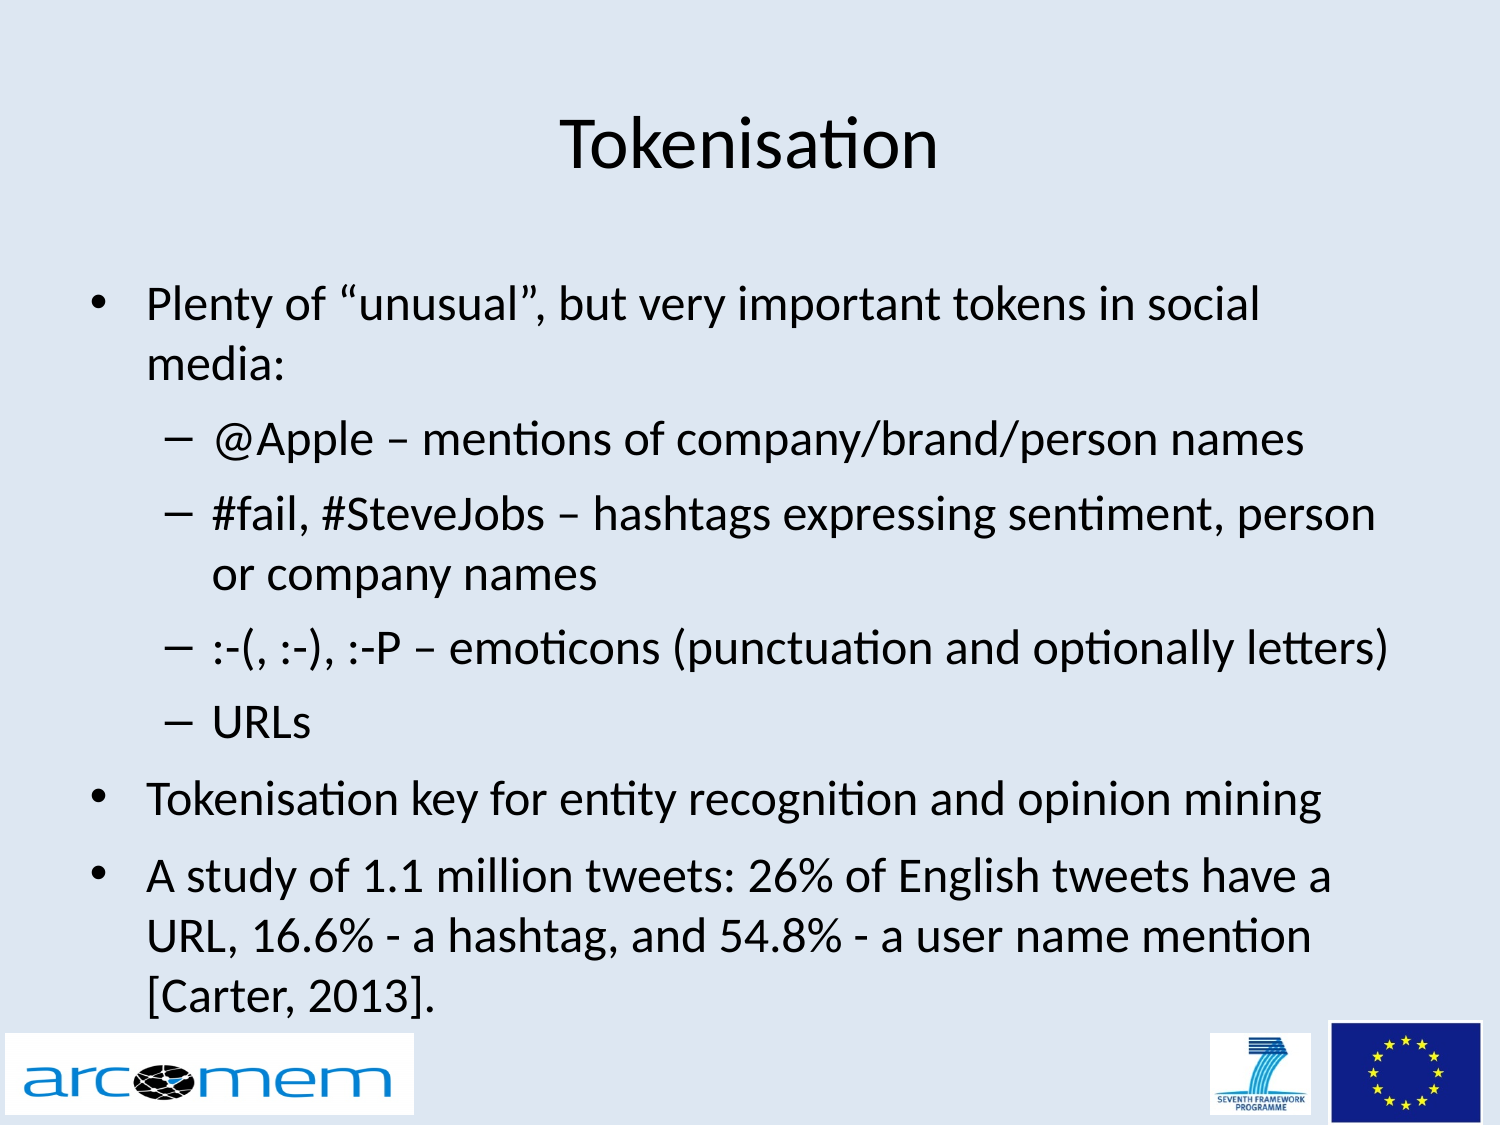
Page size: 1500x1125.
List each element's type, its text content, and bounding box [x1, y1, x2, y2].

list Plenty of “unusual”, but very important tokens in social media: @Apple – mentions of company/brand/person names #fail, #SteveJobs – hashtags expressing sentiment, person or company names :-(, :-), :-P – emoticons (punctuation and optionally letters) URLs Tokenisation key for entity recognition and opinion mining A study of 1.1 million tweets: 26% of English tweets have a URL, 16.6% - a hashtag, and 54.8% - a user name mention [Carter, 2013]. [75, 263, 1425, 1063]
picture [1210, 1063, 1311, 1115]
title Tokenisation [75, 37, 1425, 241]
picture [1328, 1020, 1483, 1125]
picture [5, 1033, 414, 1115]
